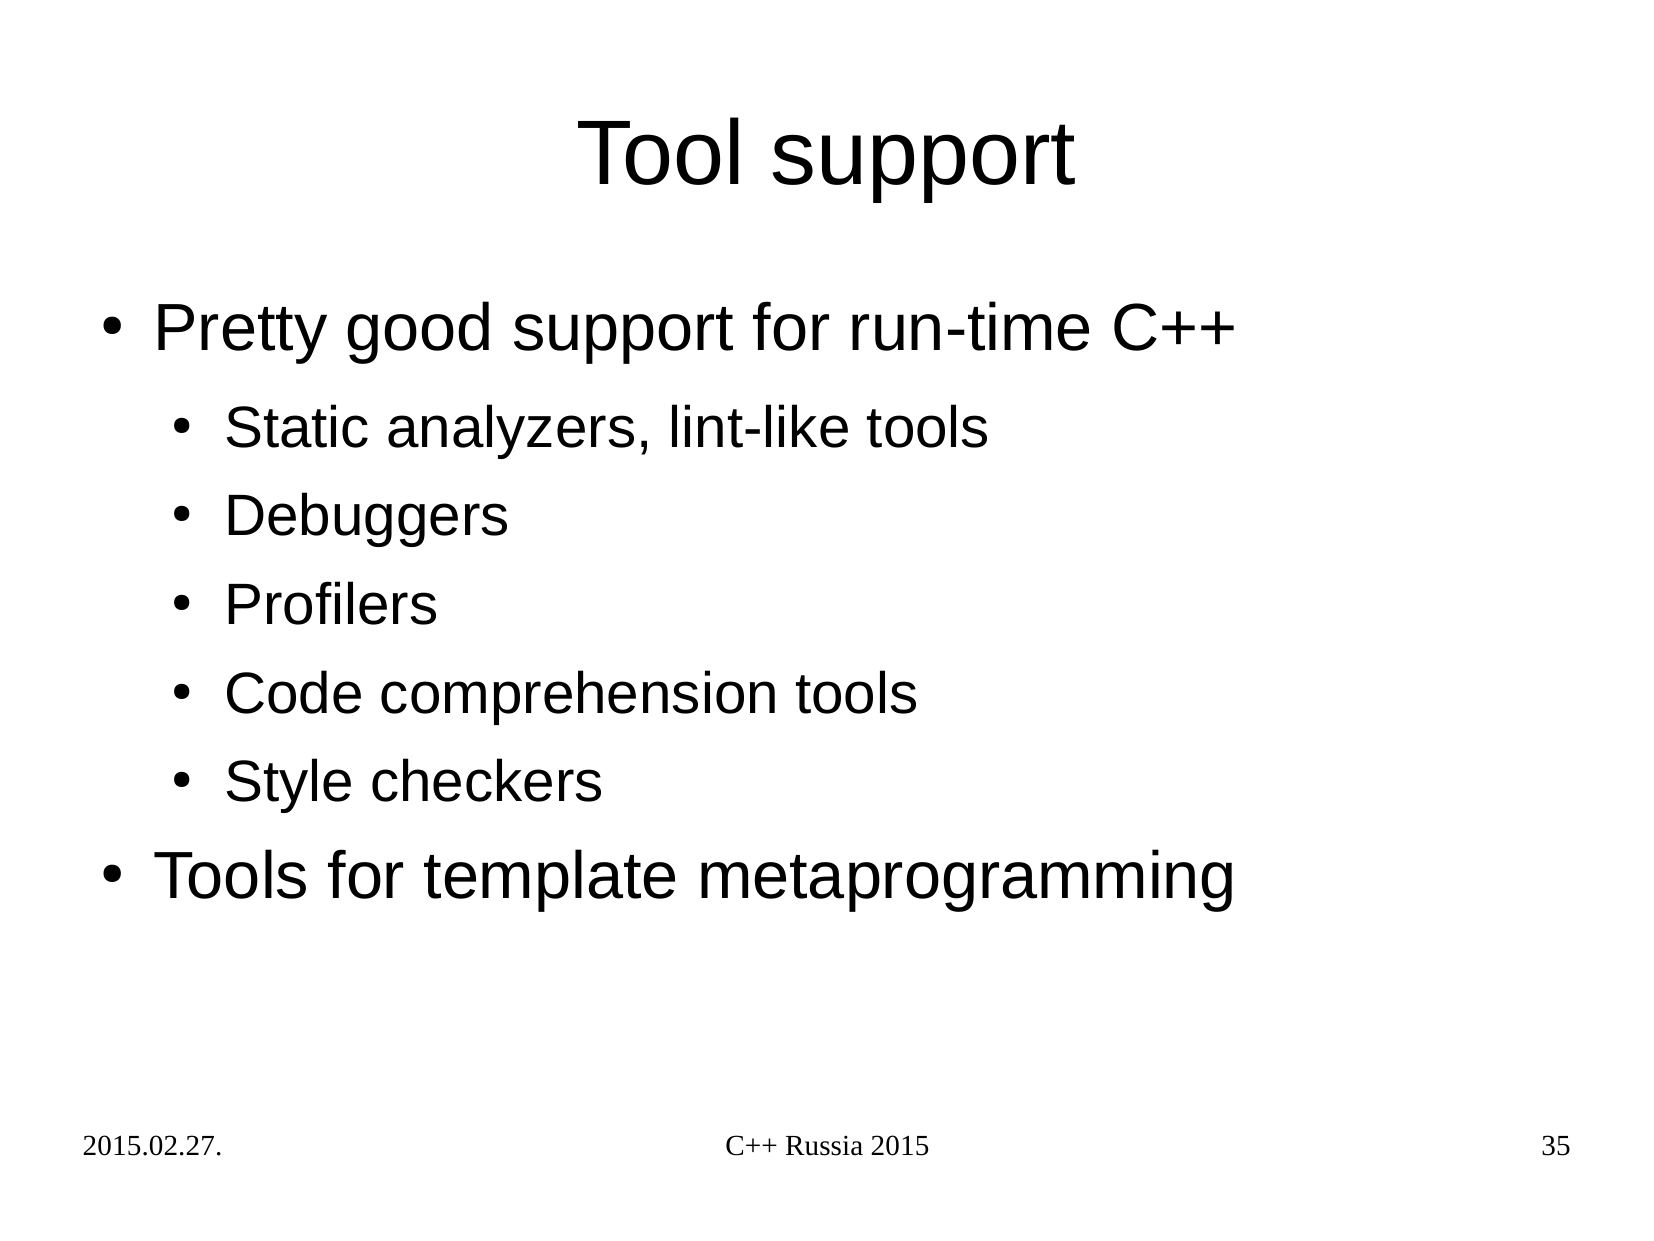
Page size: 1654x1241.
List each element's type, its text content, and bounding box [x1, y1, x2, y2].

title Tool support [82, 49, 1571, 257]
list Pretty good support for run-time C++ Static analyzers, lint-like tools Debuggers Profilers Code comprehension tools Style checkers Tools for template metaprogramming [82, 290, 1571, 1010]
